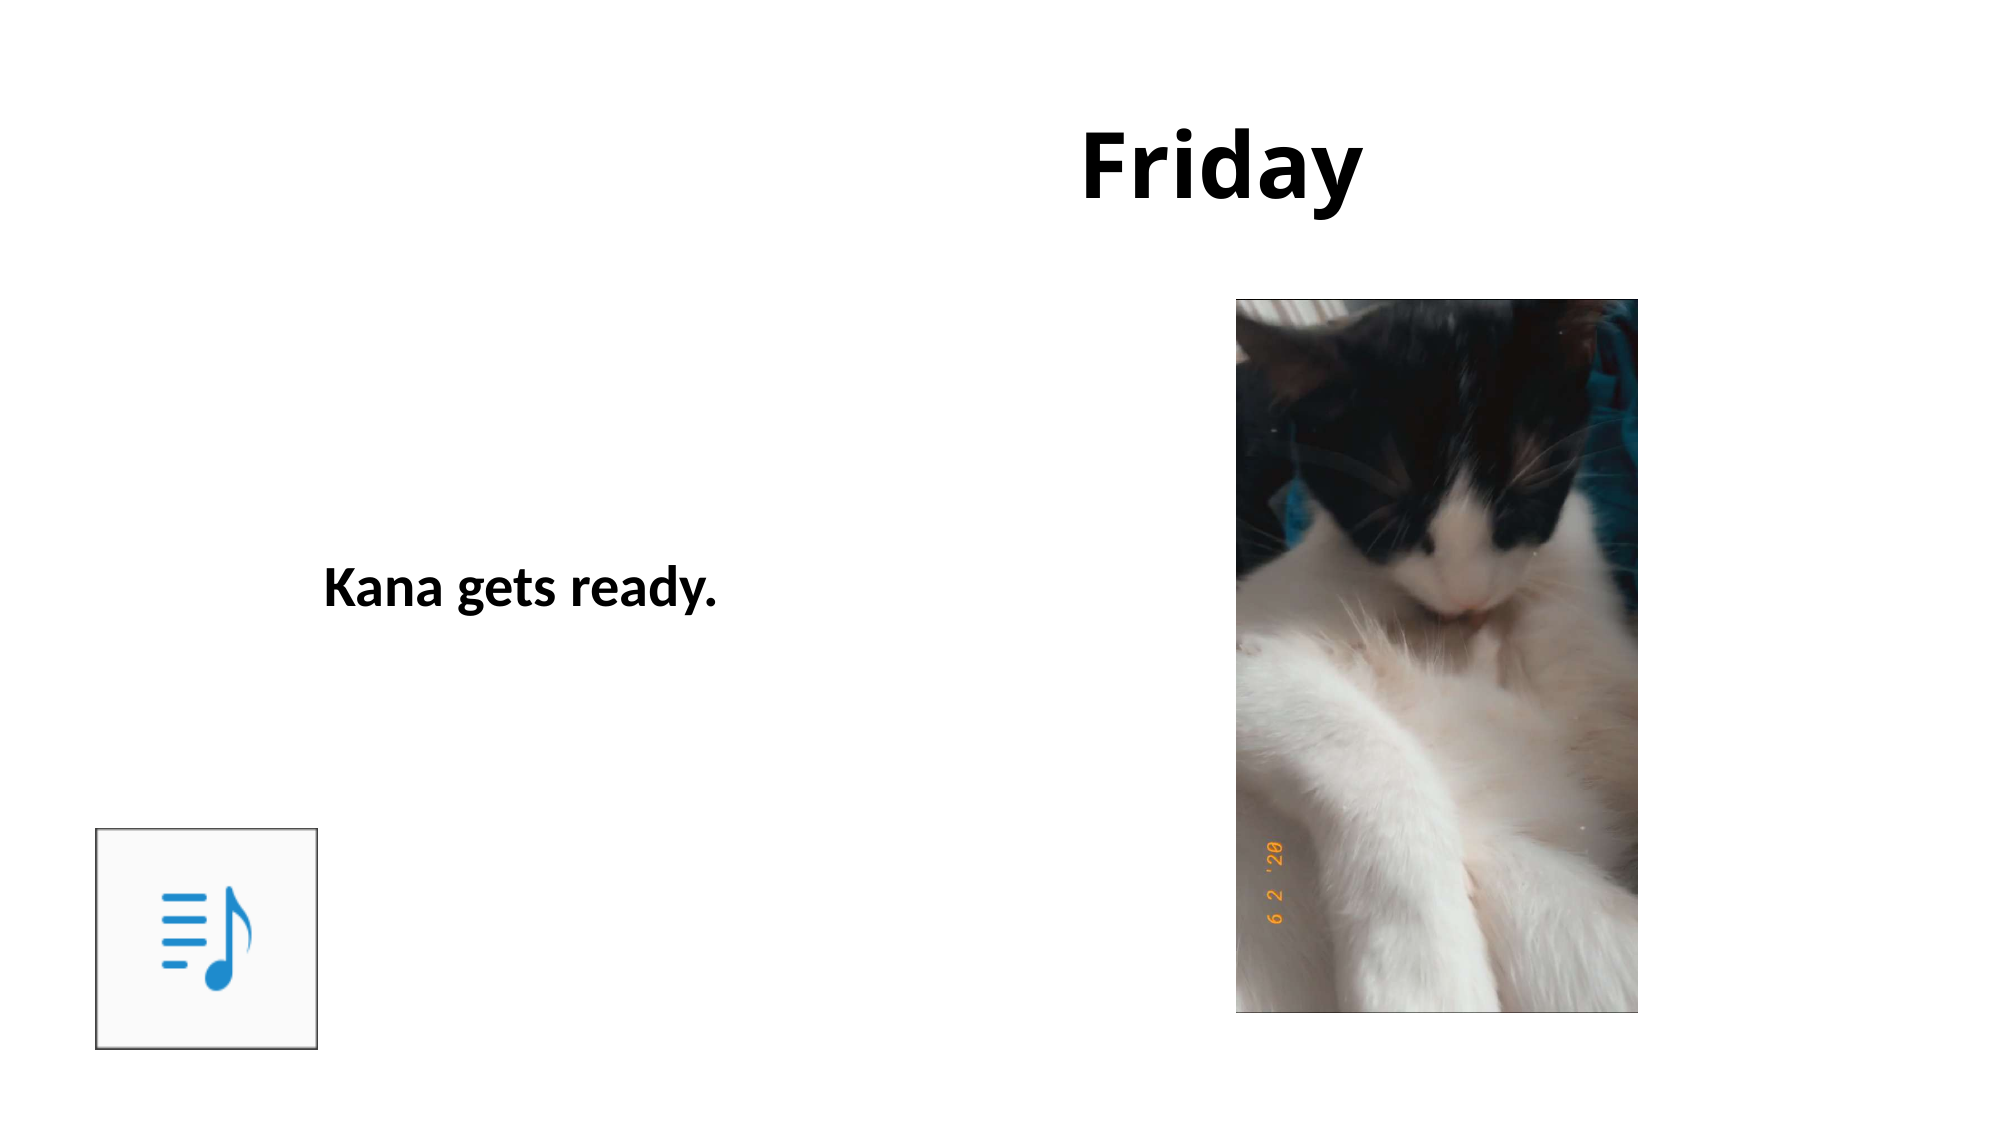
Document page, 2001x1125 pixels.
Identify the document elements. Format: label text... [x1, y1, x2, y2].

text_box Kana gets ready. [137, 299, 988, 1013]
text_box [94, 826, 319, 1052]
picture [1236, 299, 1638, 1013]
text_box Friday [137, 59, 1863, 277]
